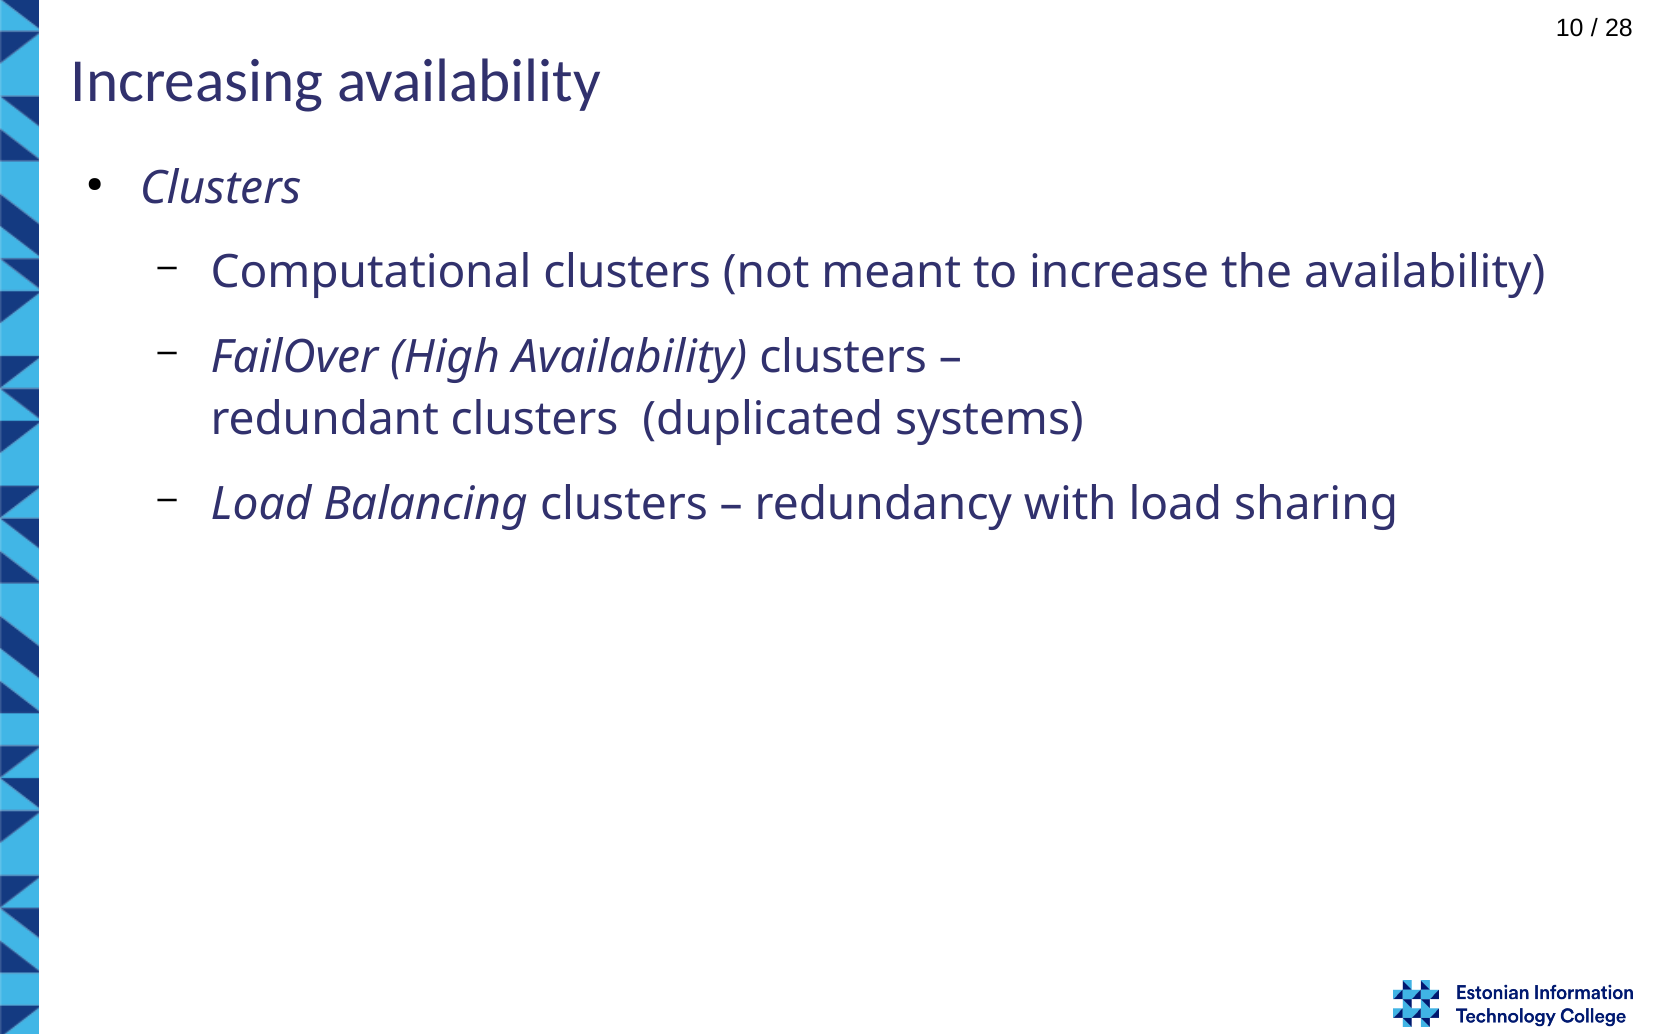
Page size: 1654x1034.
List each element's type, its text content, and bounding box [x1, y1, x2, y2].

list Clusters Computational clusters (not meant to increase the availability) FailOver (High Availability) clusters – redundant clusters (duplicated systems) Load Balancing clusters – redundancy with load sharing [68, 153, 1630, 957]
title Increasing availability [70, 41, 1630, 130]
picture [1393, 980, 1633, 1027]
